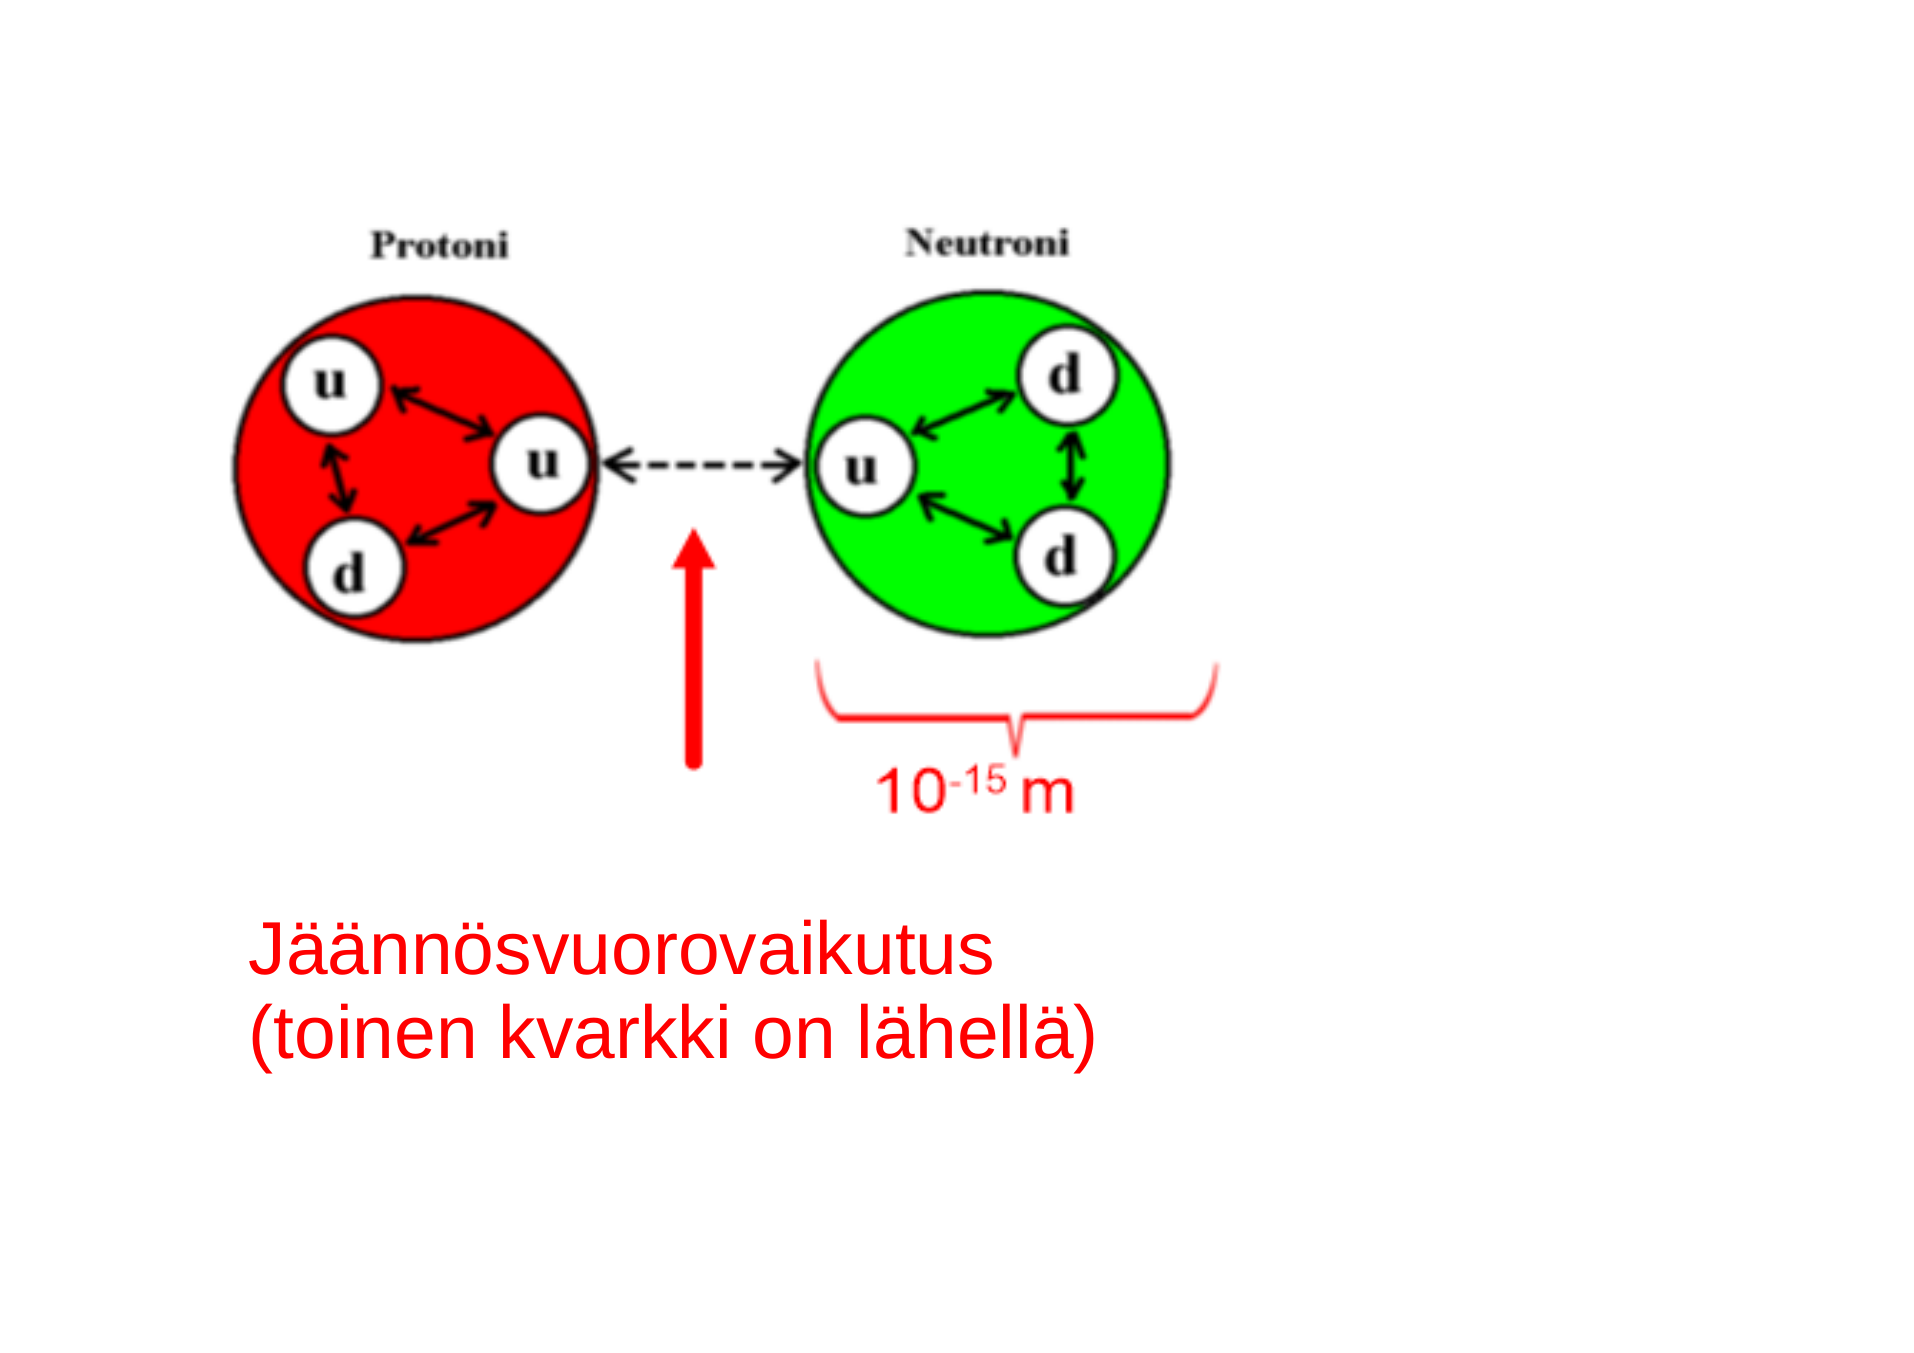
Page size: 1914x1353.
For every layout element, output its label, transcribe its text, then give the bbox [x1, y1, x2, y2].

picture [122, 117, 1300, 875]
text_box Jäännösvuorovaikutus (toinen kvarkki on lähellä) [233, 899, 1347, 1099]
